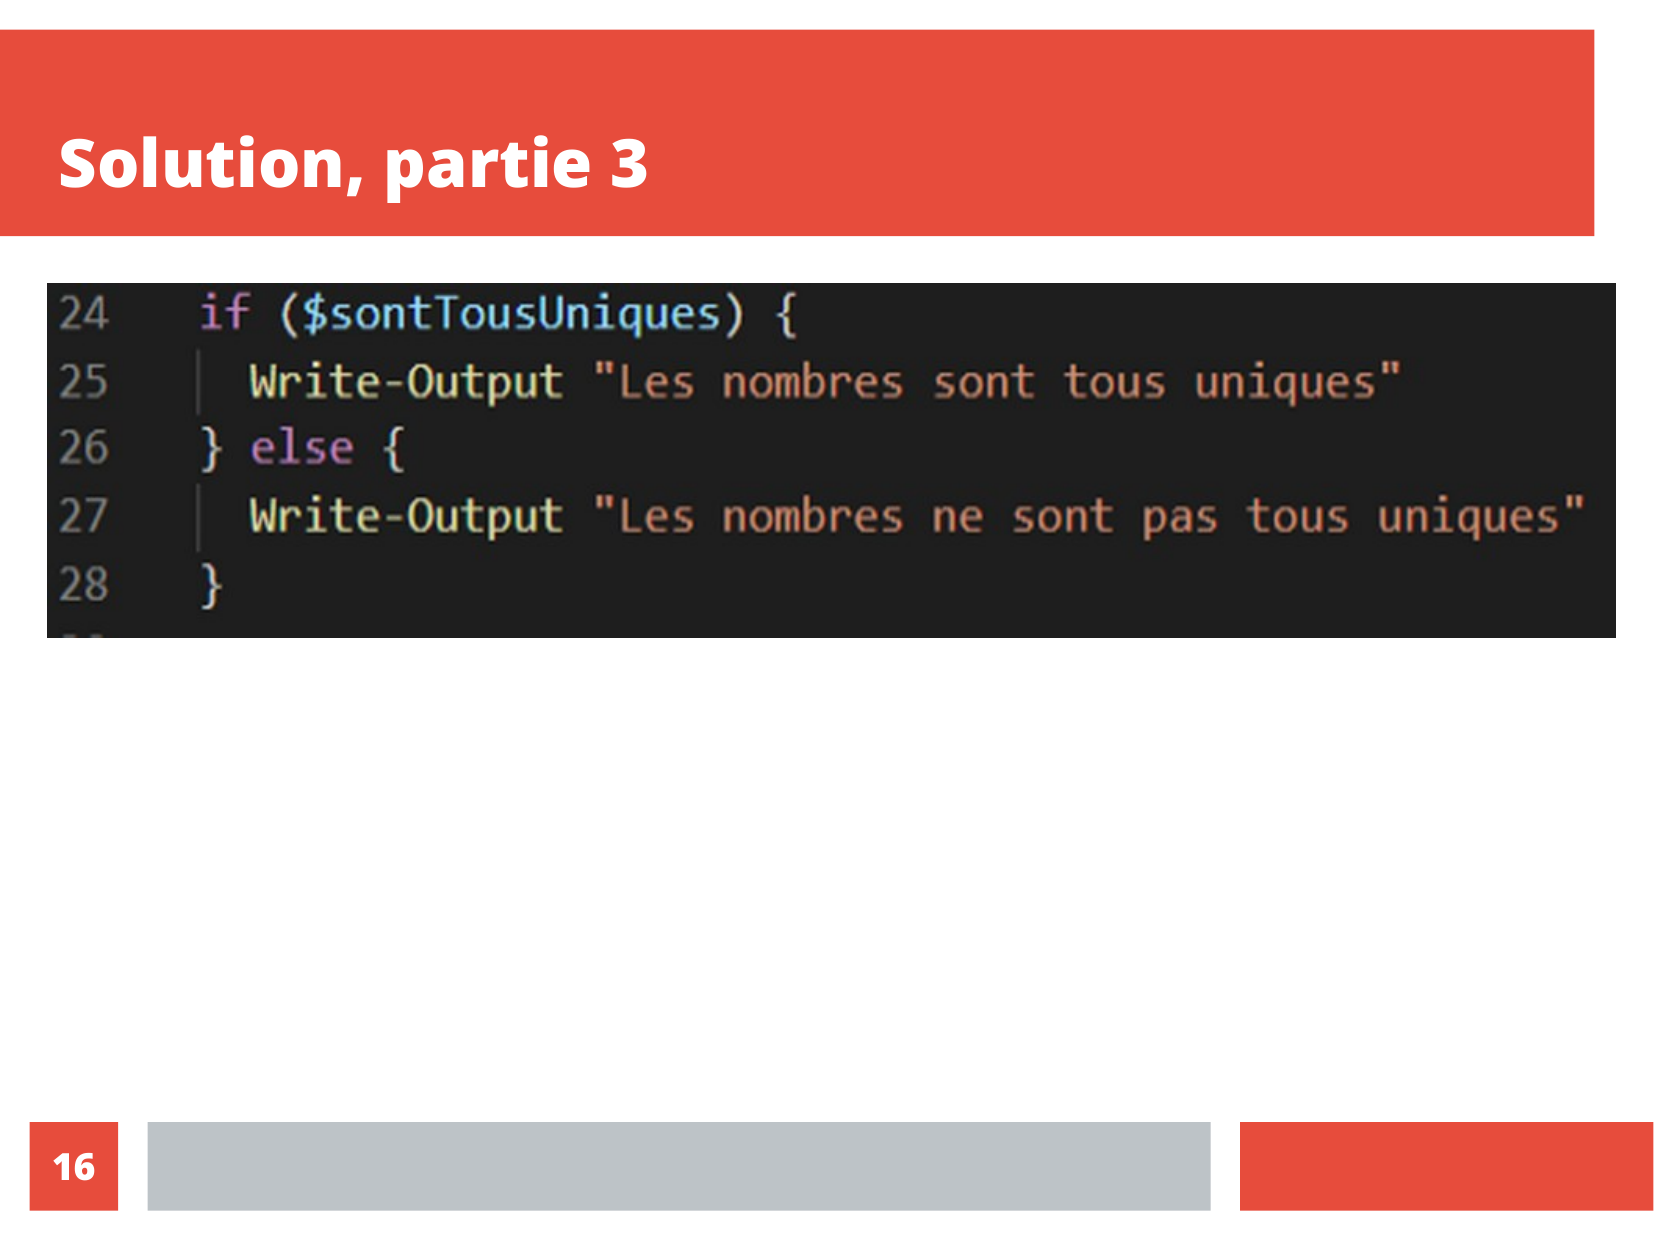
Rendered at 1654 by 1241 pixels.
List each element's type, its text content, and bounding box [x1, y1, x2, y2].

picture [47, 283, 1616, 638]
title Solution, partie 3 [59, 59, 1595, 207]
